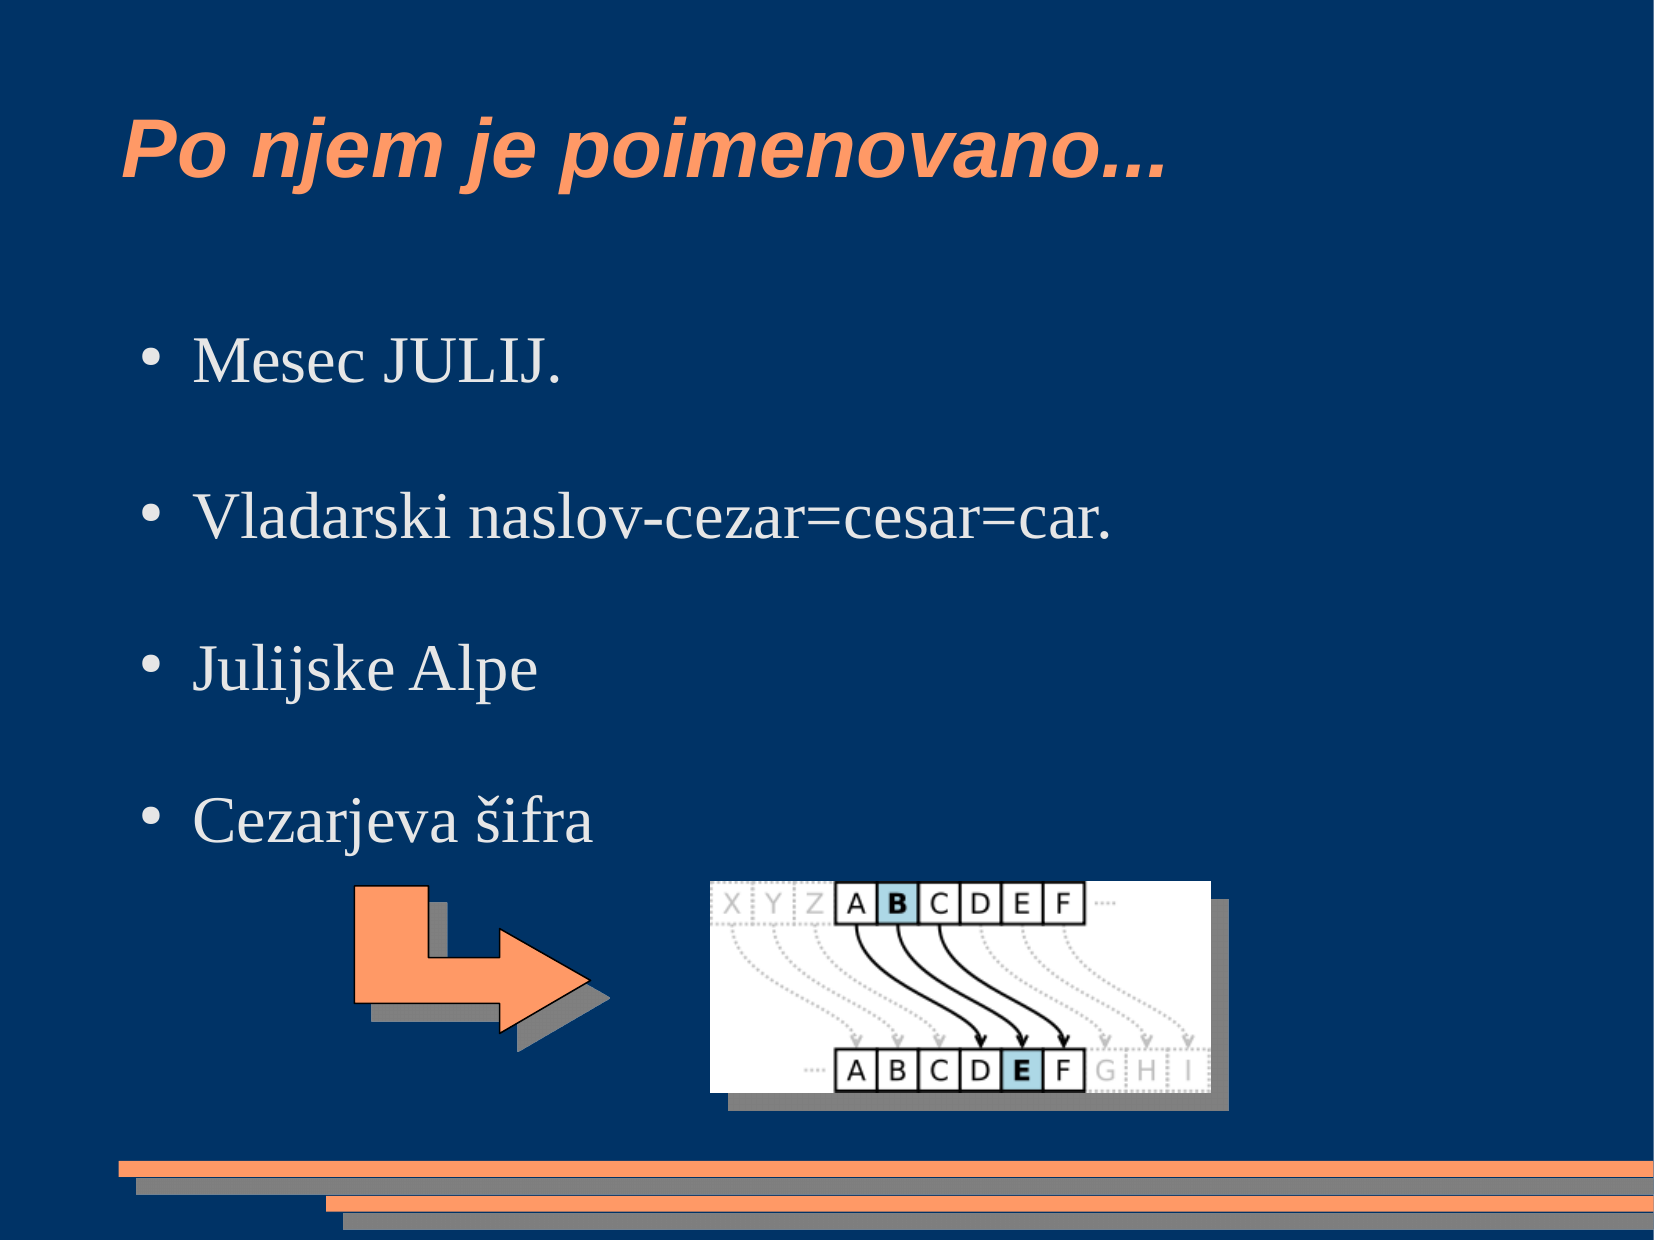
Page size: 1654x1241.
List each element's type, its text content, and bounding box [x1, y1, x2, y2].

text_box [354, 885, 591, 1034]
list Mesec JULIJ. Vladarski naslov-cezar=cesar=car. Julijske Alpe Cezarjeva šifra [121, 322, 1561, 1027]
title Po njem je poimenovano... [121, 46, 1534, 254]
picture [710, 881, 1211, 1093]
